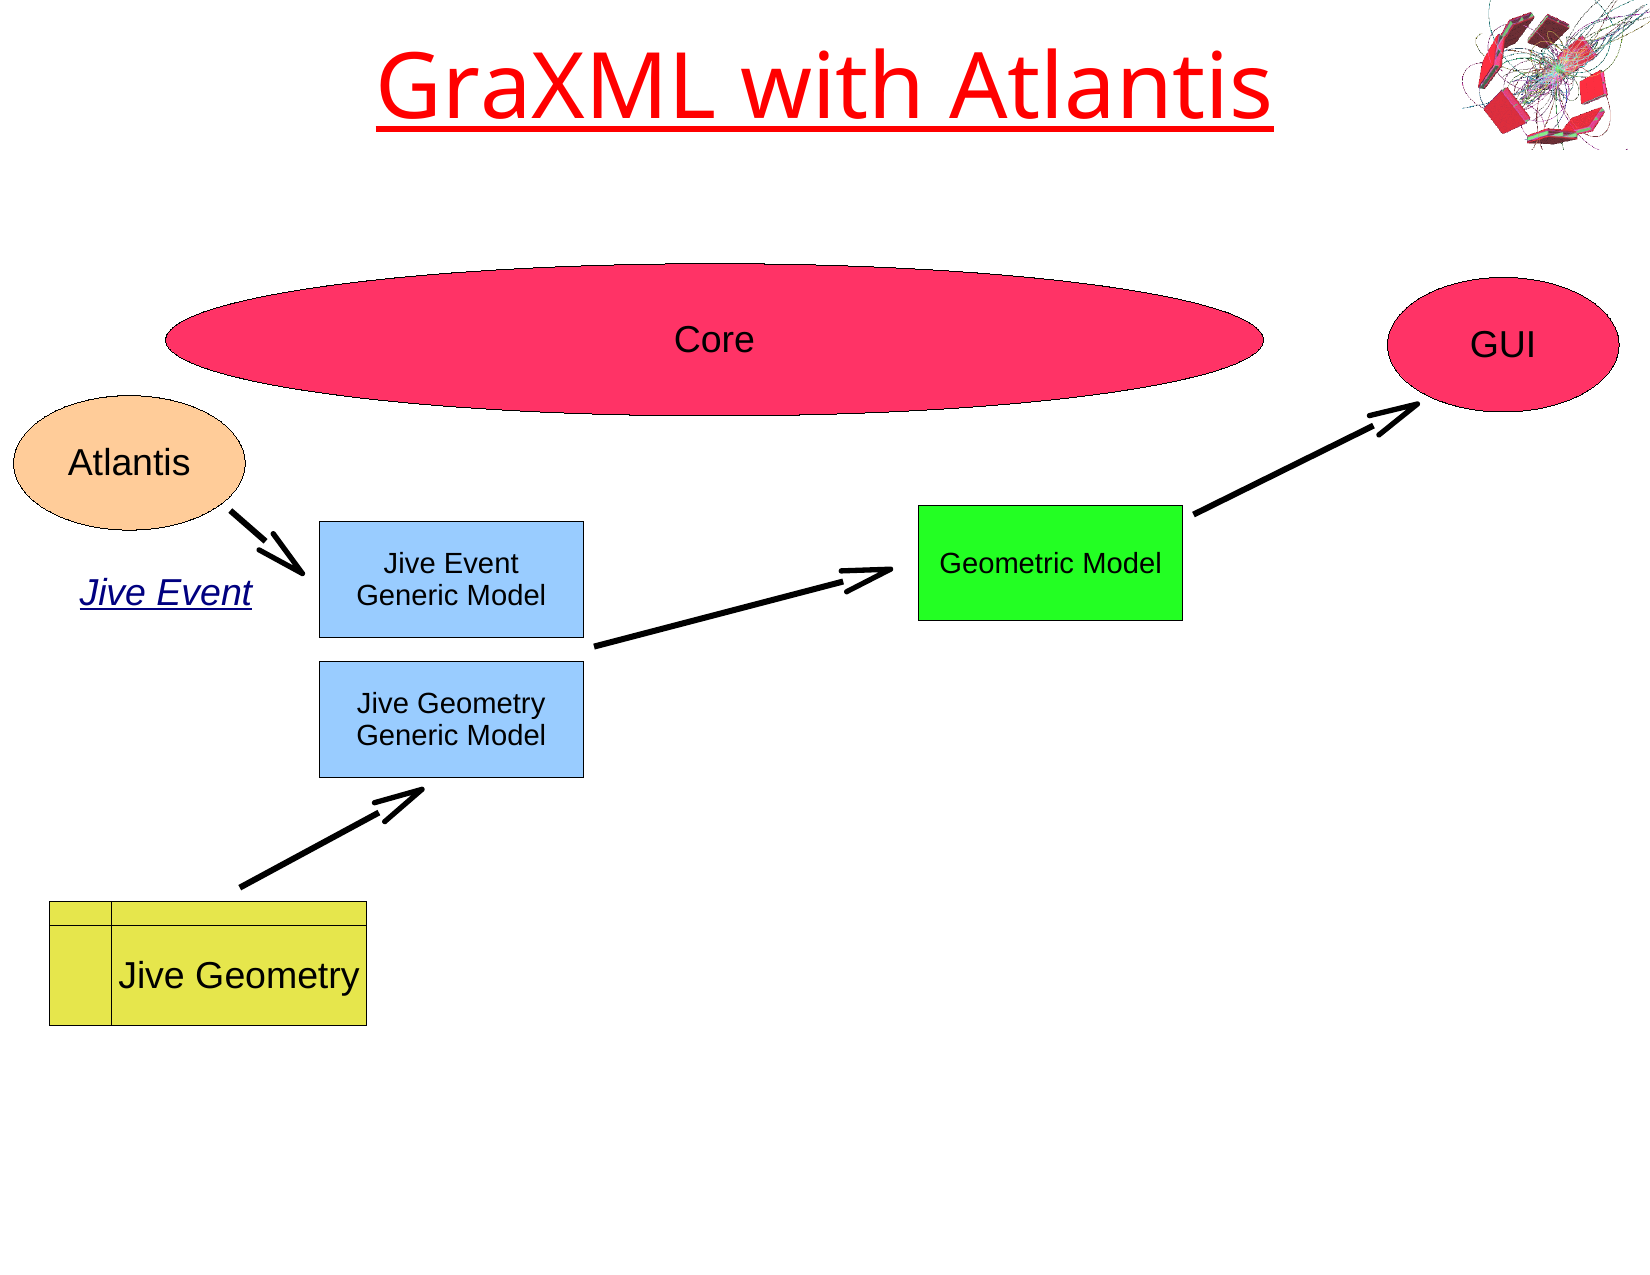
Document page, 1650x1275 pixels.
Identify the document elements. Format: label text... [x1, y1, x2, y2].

picture [1462, 0, 1650, 151]
text_box Jive Geometry Generic Model [319, 661, 584, 778]
title GraXML with Atlantis [82, 0, 1568, 168]
text_box GUI [1387, 277, 1620, 412]
text_box Jive Event Generic Model [319, 521, 584, 638]
text_box Atlantis [13, 395, 246, 531]
text_box Jive Geometry [49, 901, 367, 1026]
text_box Jive Event [64, 564, 268, 627]
text_box Core [165, 263, 1264, 416]
text_box Geometric Model [918, 505, 1183, 621]
